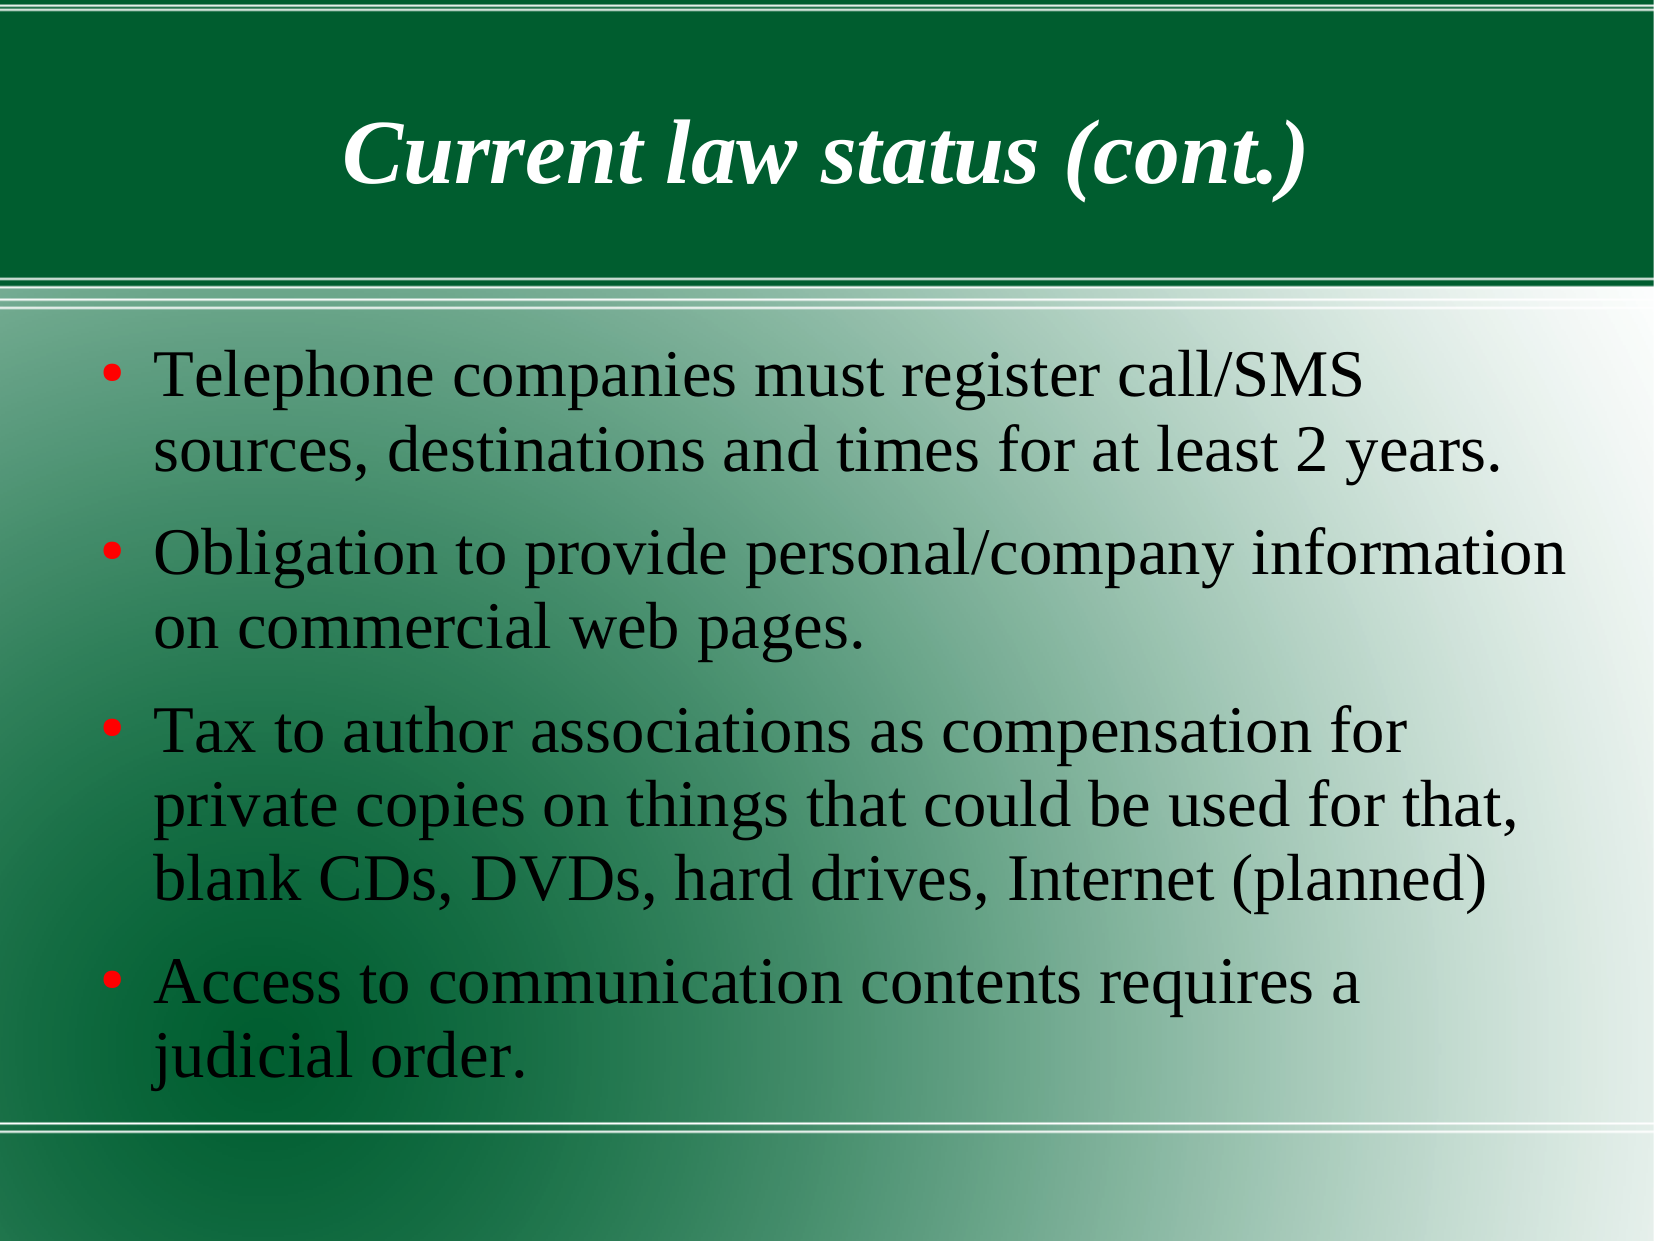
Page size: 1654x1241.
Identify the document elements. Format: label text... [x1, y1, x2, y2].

title Current law status (cont.) [82, 49, 1571, 257]
picture [0, 0, 1654, 1241]
list Telephone companies must register call/SMS sources, destinations and times for at least 2 years. Obligation to provide personal/company information on commercial web pages. Tax to author associations as compensation for private copies on things that could be used for that, blank CDs, DVDs, hard drives, Internet (planned) Access to communication contents requires a judicial order. [82, 337, 1571, 1090]
